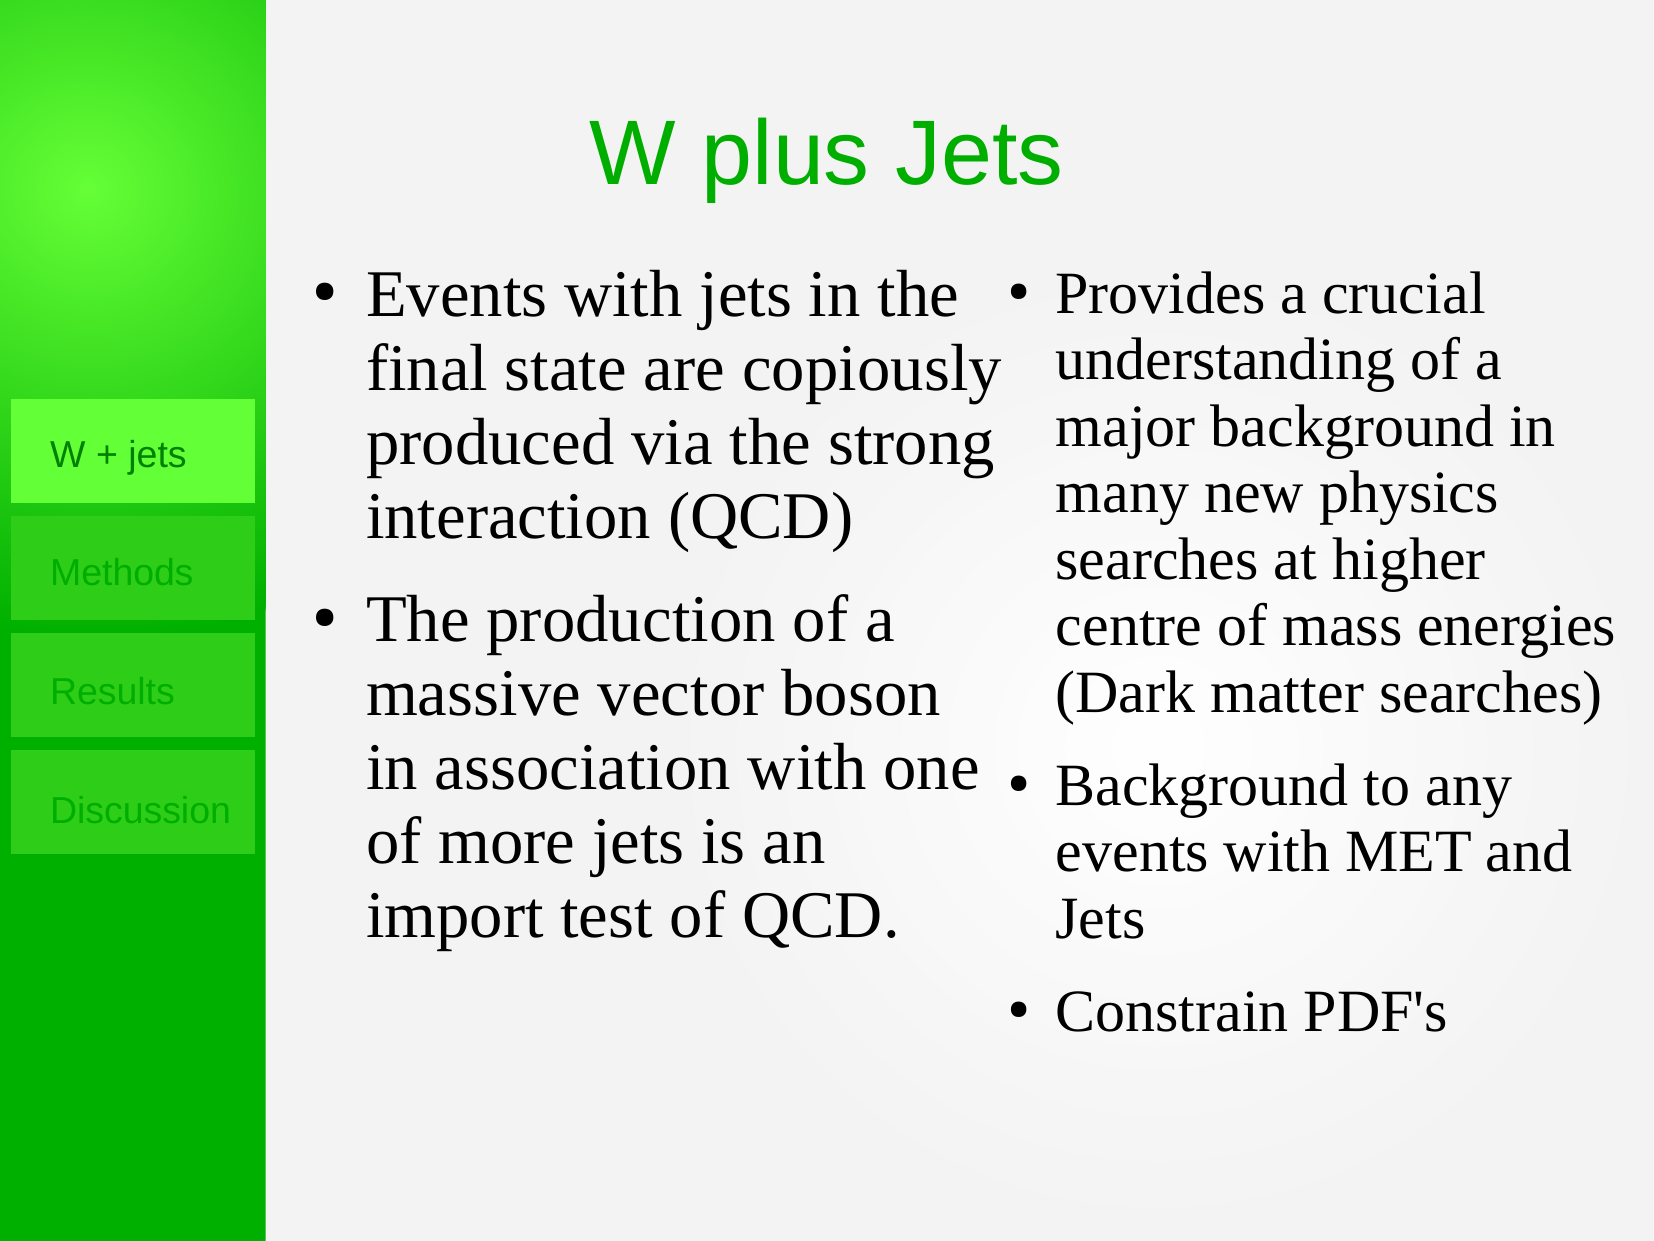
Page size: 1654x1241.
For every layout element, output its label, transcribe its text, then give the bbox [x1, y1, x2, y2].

text_box Methods [35, 544, 252, 602]
text_box Results [35, 663, 265, 720]
list Events with jets in the final state are copiously produced via the strong interaction (QCD) The production of a massive vector boson in association with one of more jets is an import test of QCD. [295, 256, 1006, 1086]
list Provides a crucial understanding of a major background in many new physics searches at higher centre of mass energies (Dark matter searches) Background to any events with MET and Jets Constrain PDF's [992, 259, 1619, 1111]
text_box W + jets [35, 425, 295, 483]
title W plus Jets [82, 49, 1571, 257]
text_box Discussion [35, 781, 292, 839]
